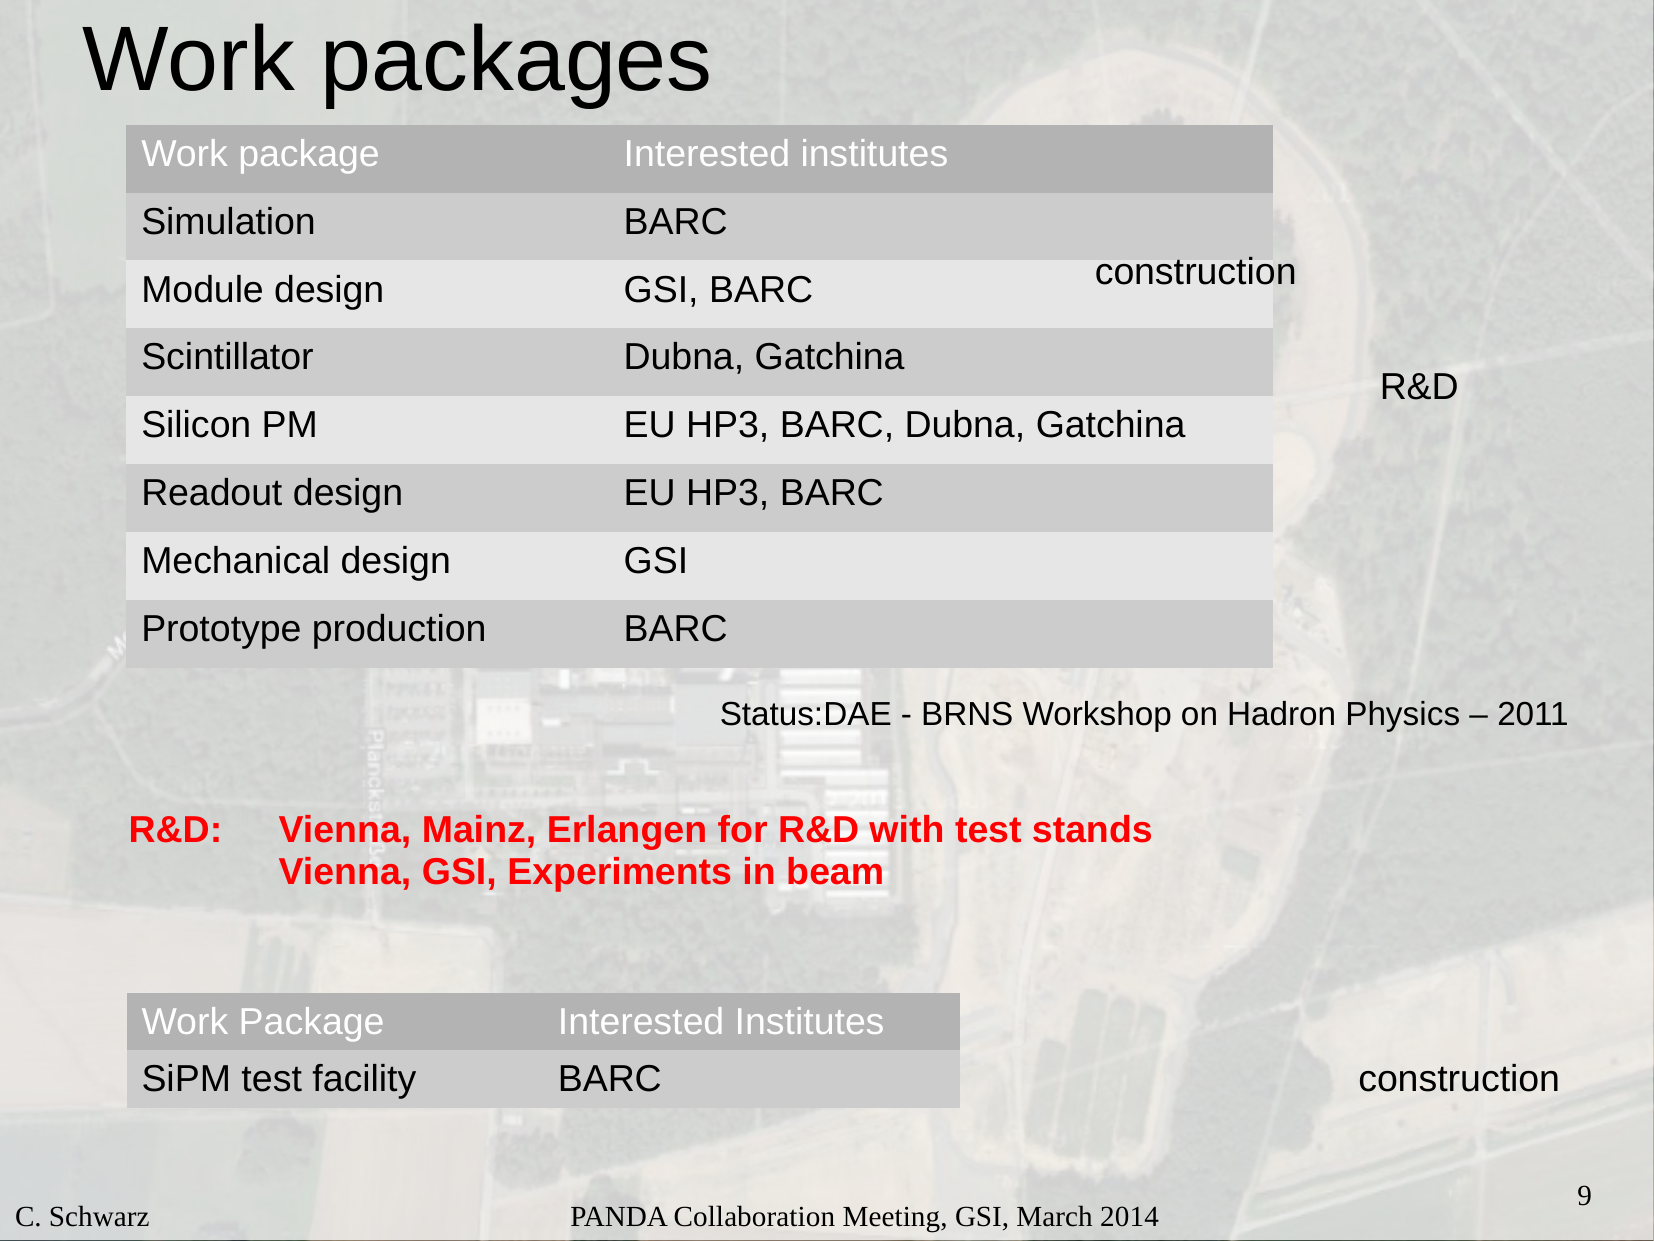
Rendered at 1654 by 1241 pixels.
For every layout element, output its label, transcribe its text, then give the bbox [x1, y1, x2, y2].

text_box construction [1079, 243, 1312, 301]
text_box Status:DAE - BRNS Workshop on Hadron Physics – 2011 [705, 688, 1585, 741]
table_cell Silicon PM [126, 396, 609, 464]
table_cell BARC [609, 193, 1273, 260]
table_cell Scintillator [126, 328, 609, 396]
table_header Interested Institutes [543, 993, 960, 1050]
table_header Work package [126, 125, 609, 193]
table_header Interested institutes [609, 125, 1273, 193]
table_header Work Package [127, 993, 543, 1050]
table_cell Mechanical design [126, 532, 609, 600]
table_cell GSI [609, 532, 1273, 600]
title Work packages [82, 7, 1571, 110]
text_box R&D: Vienna, Mainz, Erlangen for R&D with test stands Vienna, GSI, Experiments in beam [113, 801, 1170, 1069]
table_cell EU HP3, BARC [609, 464, 1273, 532]
table_cell Prototype production [126, 600, 609, 668]
table_cell Readout design [126, 464, 609, 532]
table_cell Dubna, Gatchina [609, 328, 1273, 396]
table_cell GSI, BARC [609, 260, 1273, 328]
table_cell SiPM test facility [127, 1050, 543, 1108]
table_cell Module design [126, 260, 609, 328]
table_cell BARC [543, 1050, 960, 1108]
text_box construction [1343, 1050, 1576, 1107]
table_cell BARC [609, 600, 1273, 668]
text_box R&D [1365, 358, 1474, 416]
table_cell EU HP3, BARC, Dubna, Gatchina [609, 396, 1273, 464]
table_cell Simulation [126, 193, 609, 260]
